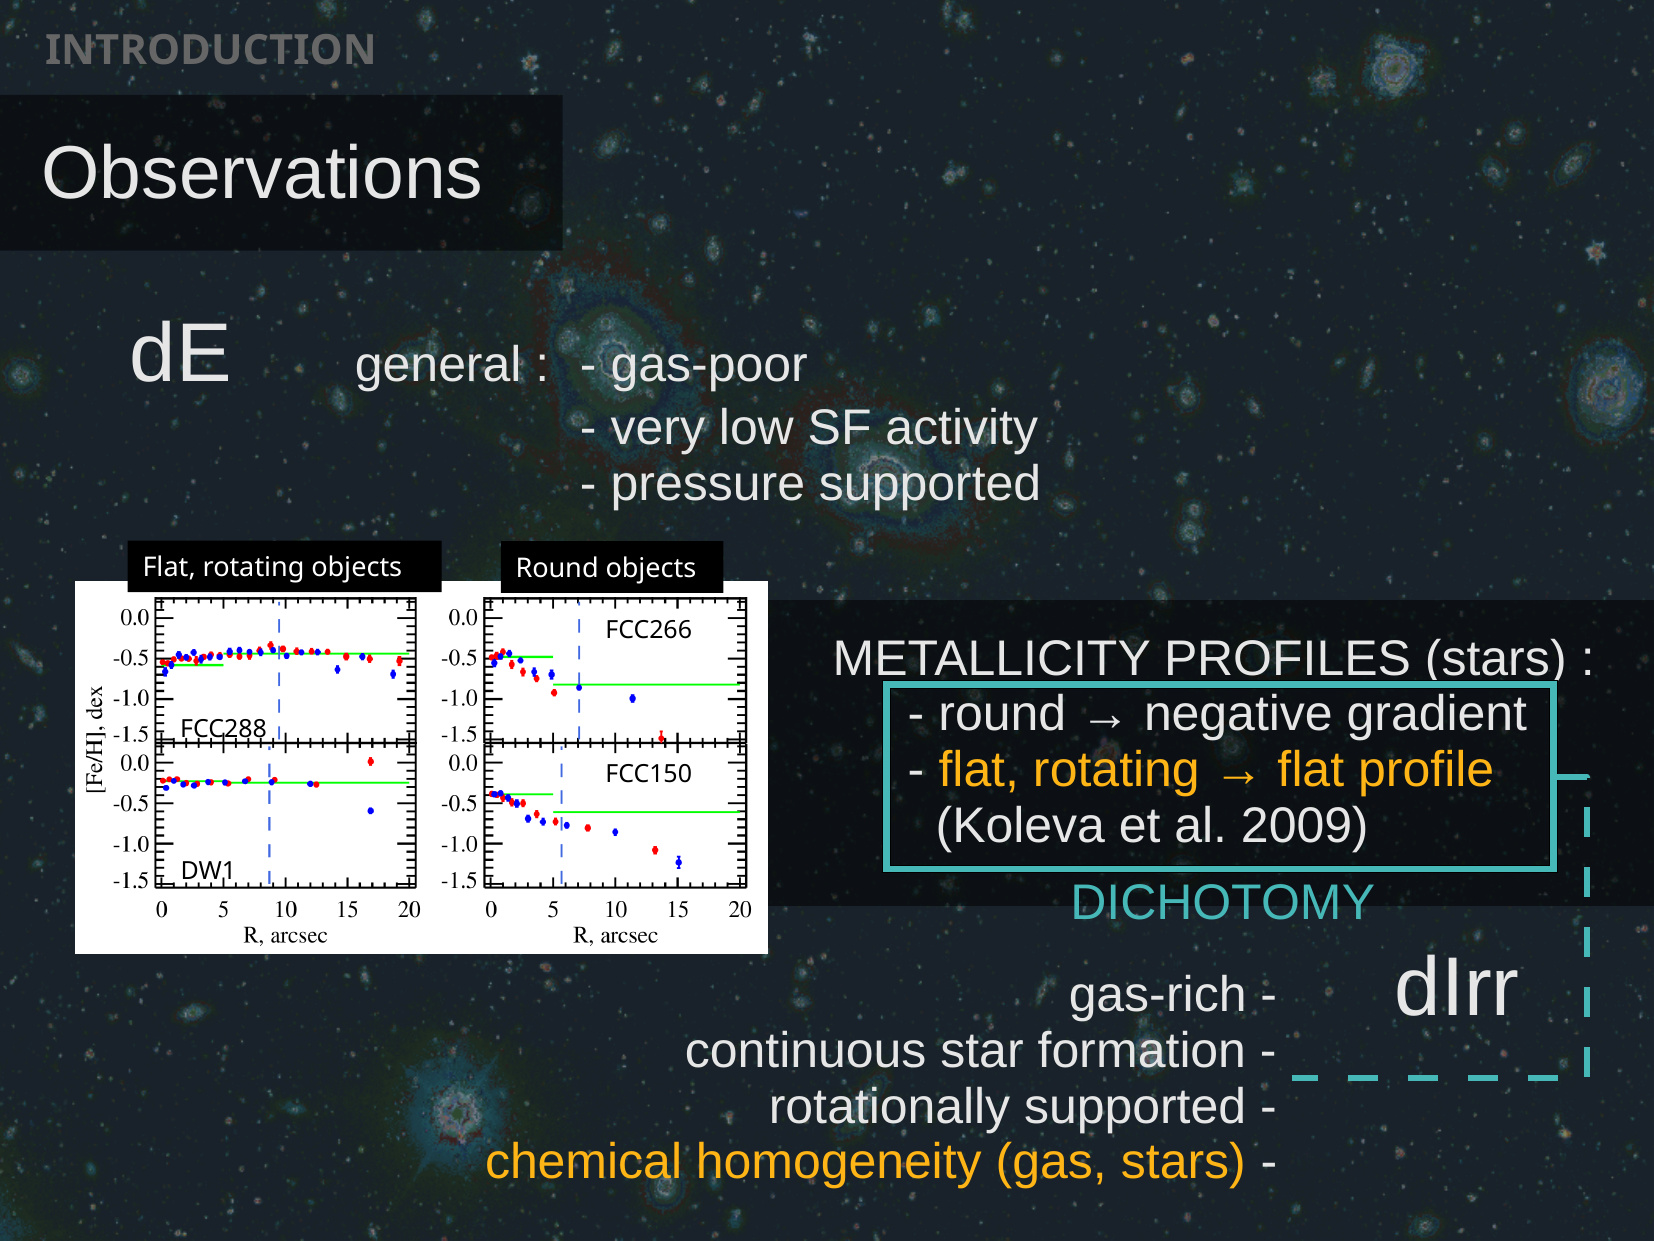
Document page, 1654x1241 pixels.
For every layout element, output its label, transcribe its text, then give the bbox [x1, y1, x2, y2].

title [891, 861, 1549, 865]
text_box FCC288 [165, 702, 307, 749]
subtitle dE general : - gas-poor - very low SF activity - pressure supported [129, 306, 1619, 600]
text_box Round objects [500, 541, 724, 590]
text_box INTRODUCTION [0, 0, 502, 96]
text_box [882, 680, 1558, 873]
text_box dIrr [1389, 940, 1520, 1034]
text_box DW1 [165, 845, 272, 891]
text_box gas-rich - continuous star formation - rotationally supported - chemical homogeneity (gas, stars) - [470, 959, 1293, 1197]
text_box FCC150 [590, 748, 735, 794]
text_box METALLICITY PROFILES (stars) : - round → negative gradient - flat, rotating → flat profile (Koleva et al. 2009) [891, 689, 1549, 861]
picture [0, 0, 1654, 1241]
text_box METALLICITY PROFILES (stars) : - round → negative gradient - flat, rotating → flat profile (Koleva et al. 2009) [817, 622, 1654, 861]
text_box DICHOTOMY [1055, 873, 1426, 938]
text_box Flat, rotating objects [127, 540, 442, 589]
title [1426, 861, 1654, 906]
title Observations [0, 94, 563, 251]
title [768, 600, 1654, 906]
text_box FCC266 [590, 604, 751, 650]
